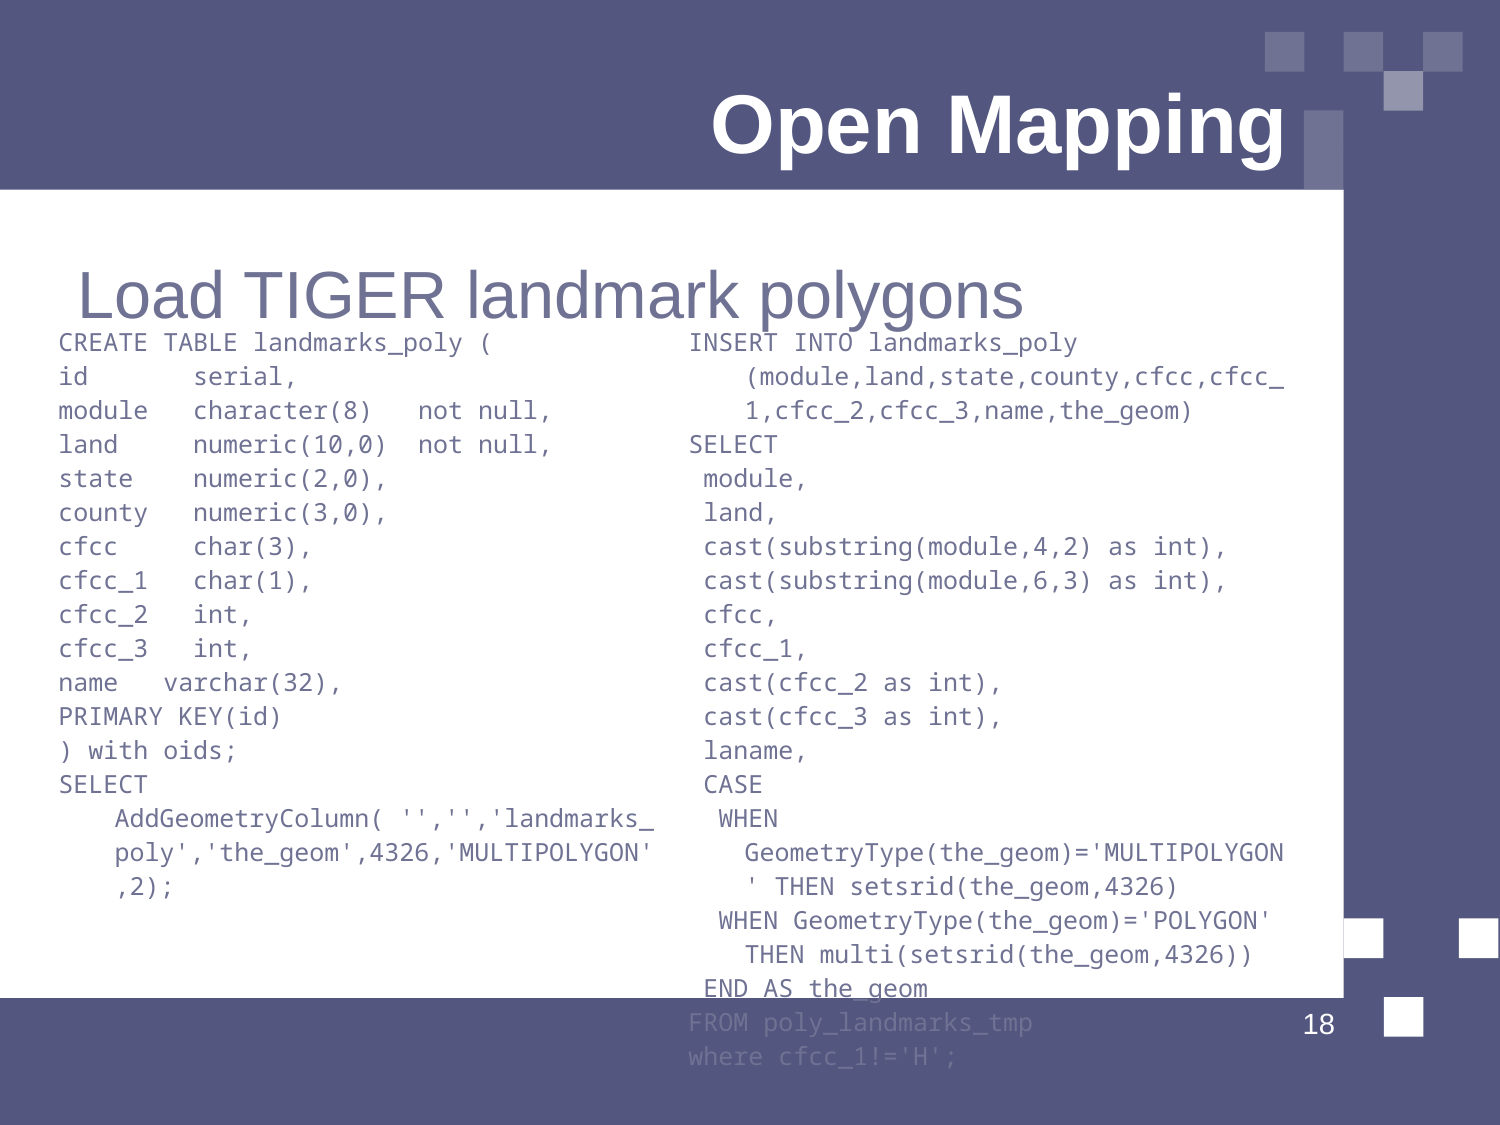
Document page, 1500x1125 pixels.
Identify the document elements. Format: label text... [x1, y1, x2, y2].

list INSERT INTO landmarks_poly (module,land,state,county,cfcc,cfcc_1,cfcc_2,cfcc_3,name,the_geom) SELECT module, land, cast(substring(module,4,2) as int), cast(substring(module,6,3) as int), cfcc, cfcc_1, cast(cfcc_2 as int), cast(cfcc_3 as int), laname, CASE WHEN GeometryType(the_geom)='MULTIPOLYGON' THEN setsrid(the_geom,4326) WHEN GeometryType(the_geom)='POLYGON' THEN multi(setsrid(the_geom,4326)) END AS the_geom FROM poly_landmarks_tmp where cfcc_1!='H'; [688, 324, 1289, 953]
title Open Mapping [58, 74, 1288, 176]
list CREATE TABLE landmarks_poly ( id serial, module character(8) not null, land numeric(10,0) not null, state numeric(2,0), county numeric(3,0), cfcc char(3), cfcc_1 char(1), cfcc_2 int, cfcc_3 int, name varchar(32), PRIMARY KEY(id) ) with oids; SELECT AddGeometryColumn( '','','landmarks_poly','the_geom',4326,'MULTIPOLYGON',2); [58, 324, 659, 975]
text_box Load TIGER landmark polygons [59, 220, 1077, 296]
